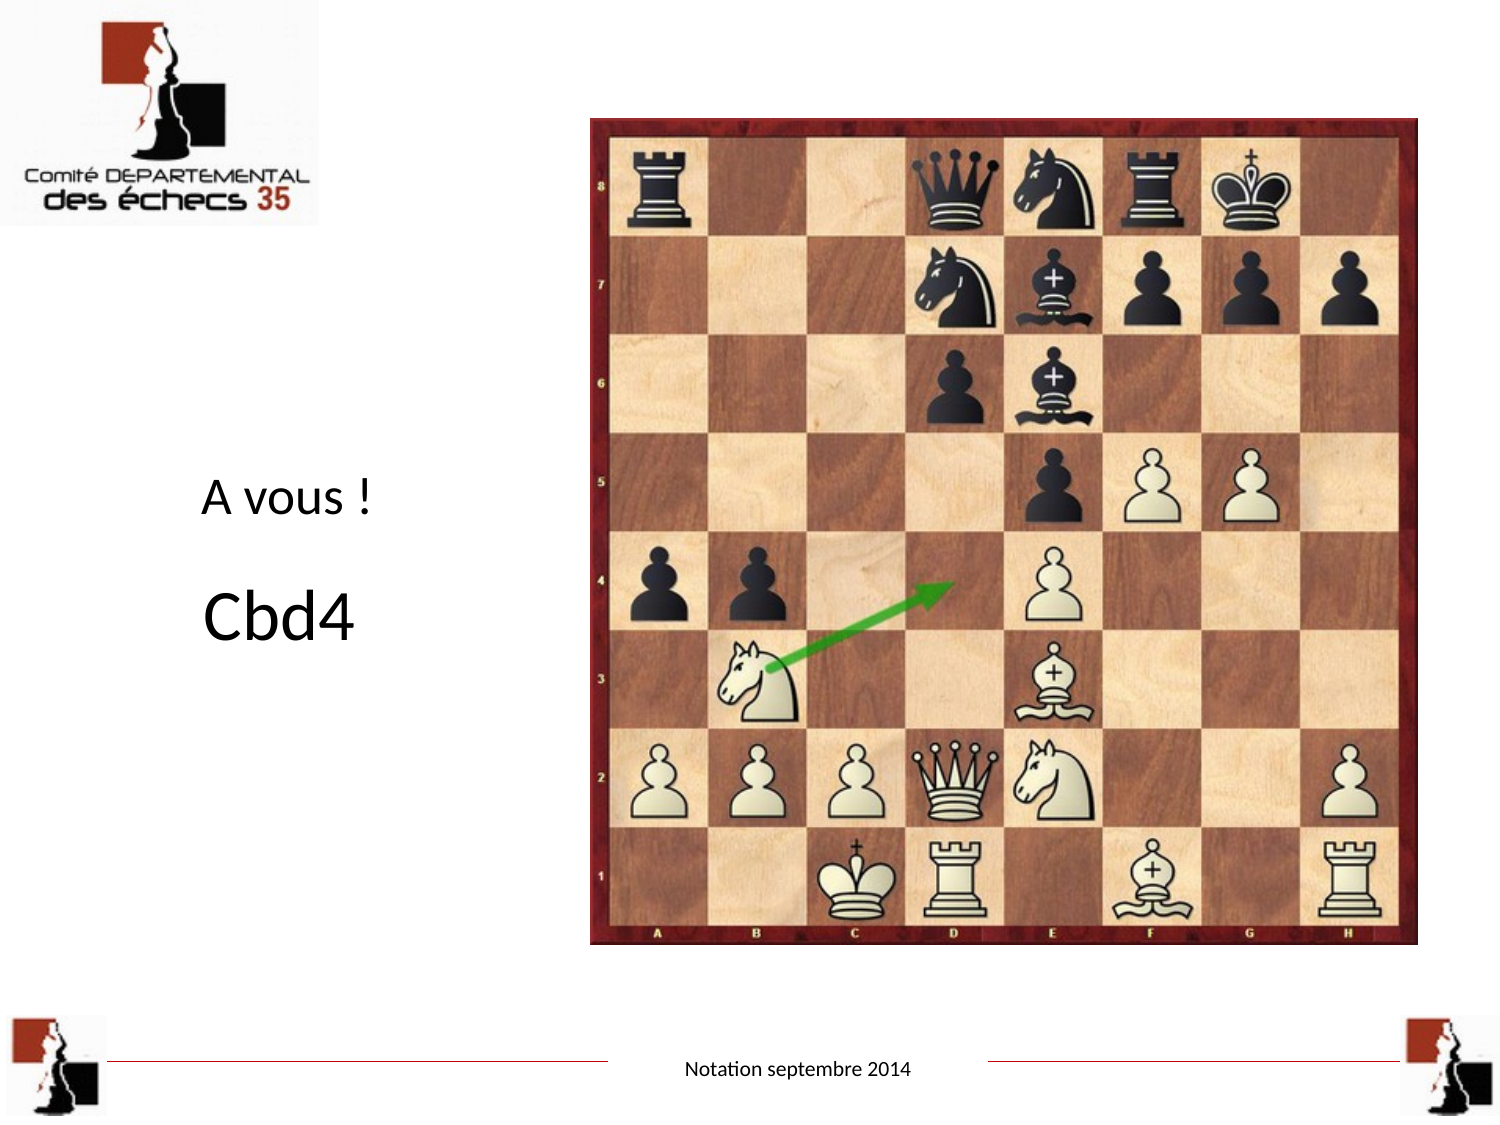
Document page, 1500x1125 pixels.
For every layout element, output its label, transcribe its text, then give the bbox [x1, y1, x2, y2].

text_box Cbd4 [16, 448, 544, 875]
picture [1400, 1015, 1500, 1116]
picture [590, 118, 1418, 945]
text_box A vous ! [23, 342, 551, 768]
picture [6, 1015, 107, 1116]
picture [0, 0, 319, 226]
